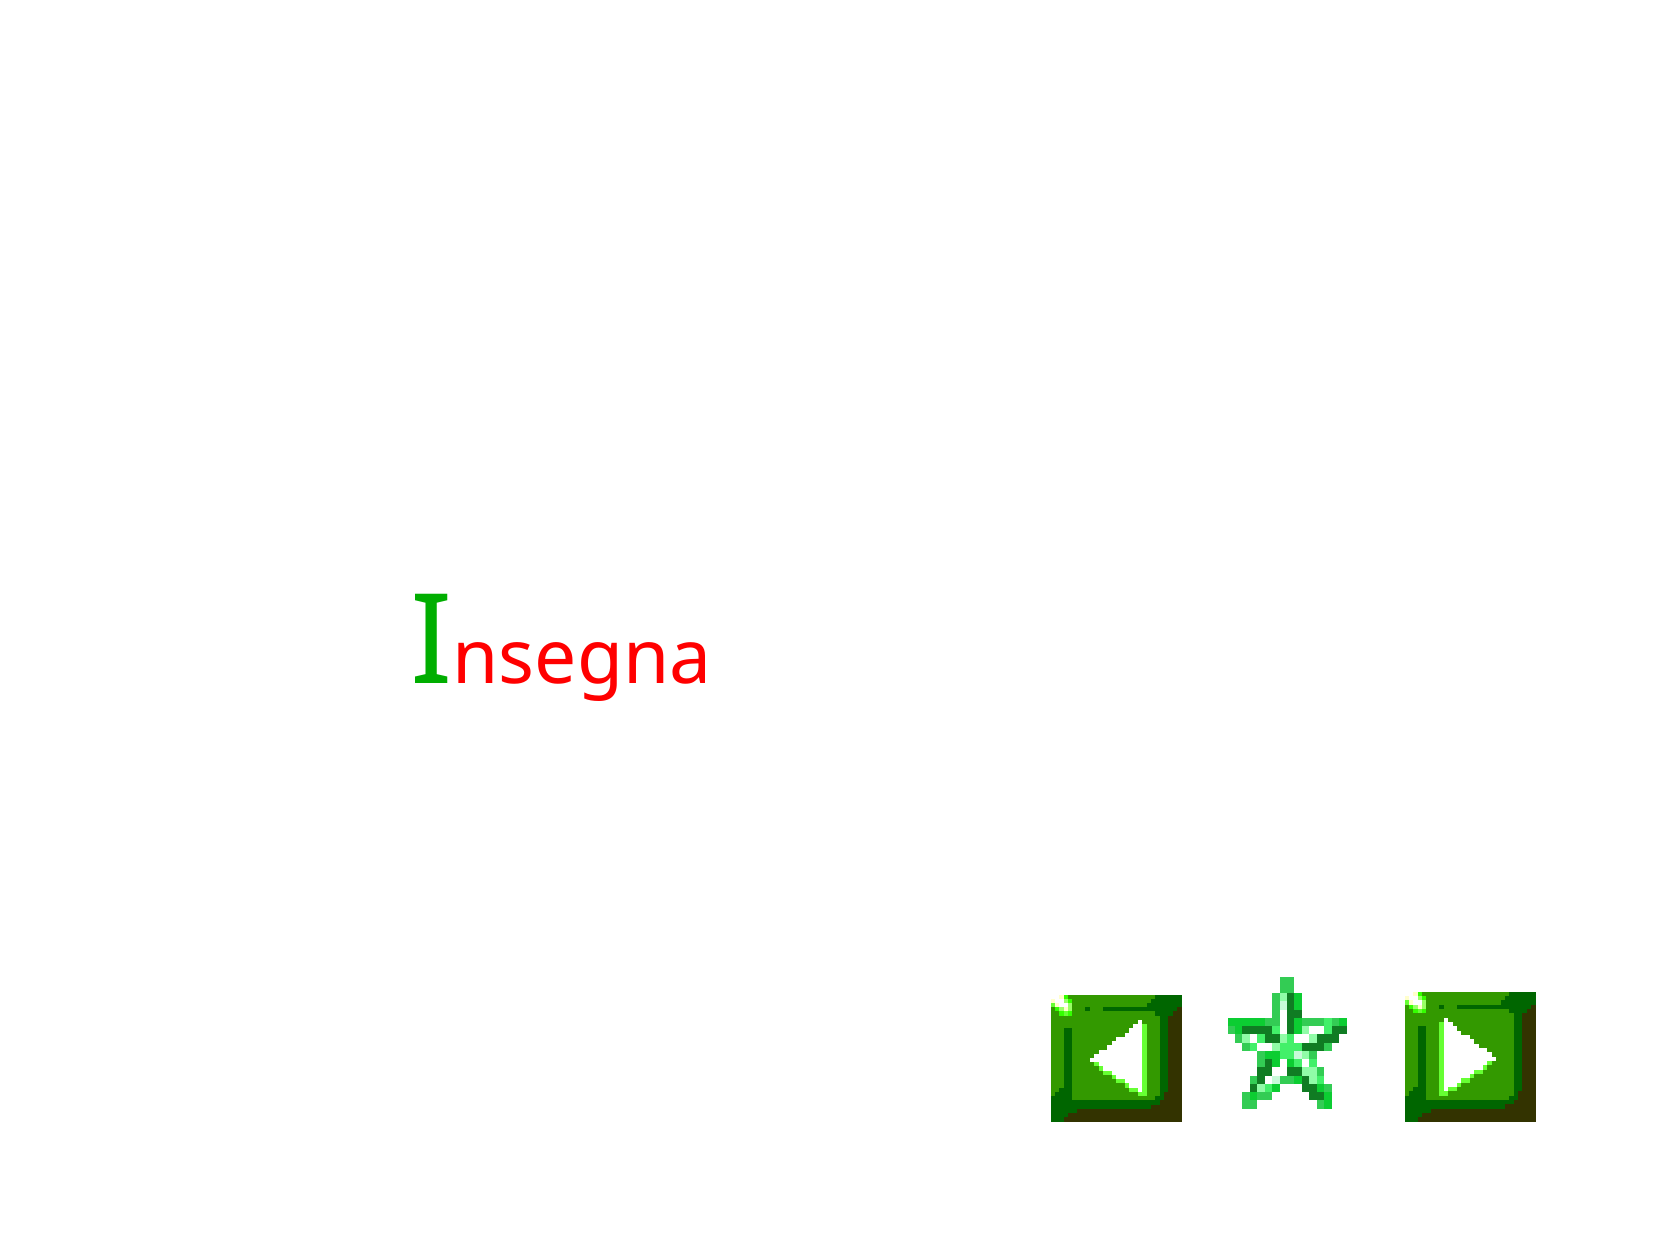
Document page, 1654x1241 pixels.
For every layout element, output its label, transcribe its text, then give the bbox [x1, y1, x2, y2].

subtitle Insegna [82, 290, 1040, 981]
picture [1228, 977, 1347, 1109]
picture [1405, 992, 1536, 1123]
picture [1051, 995, 1182, 1123]
